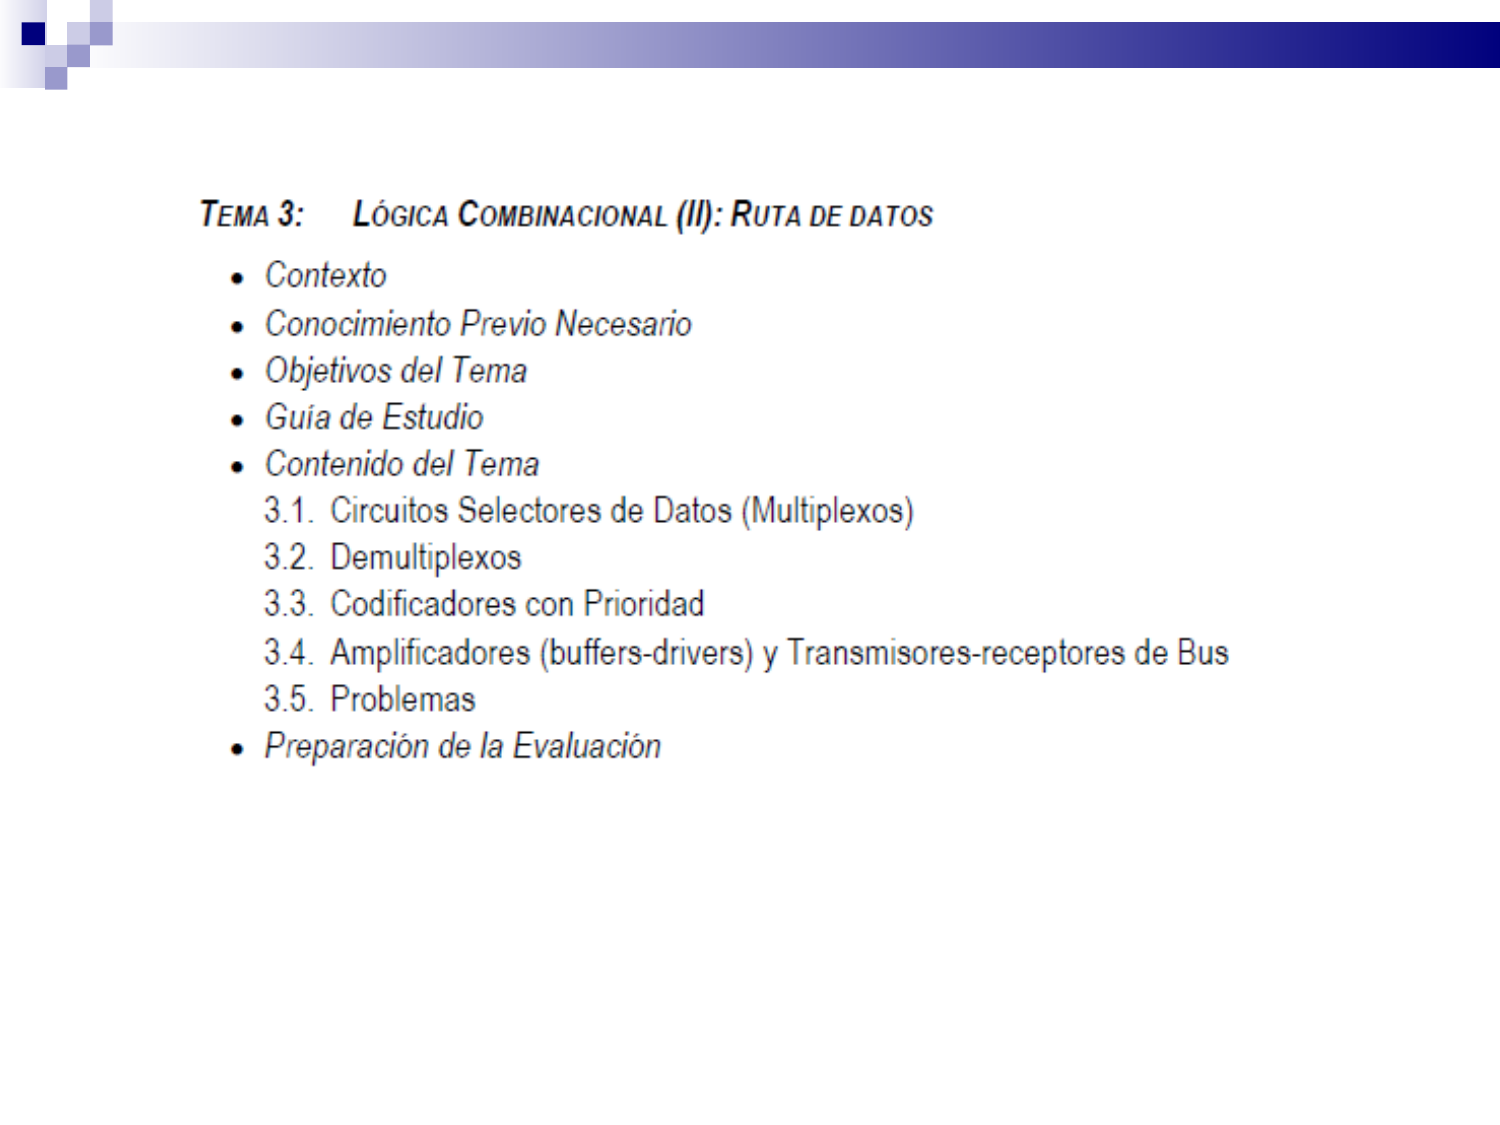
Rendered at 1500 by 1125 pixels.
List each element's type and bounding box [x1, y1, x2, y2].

picture [171, 184, 1365, 805]
